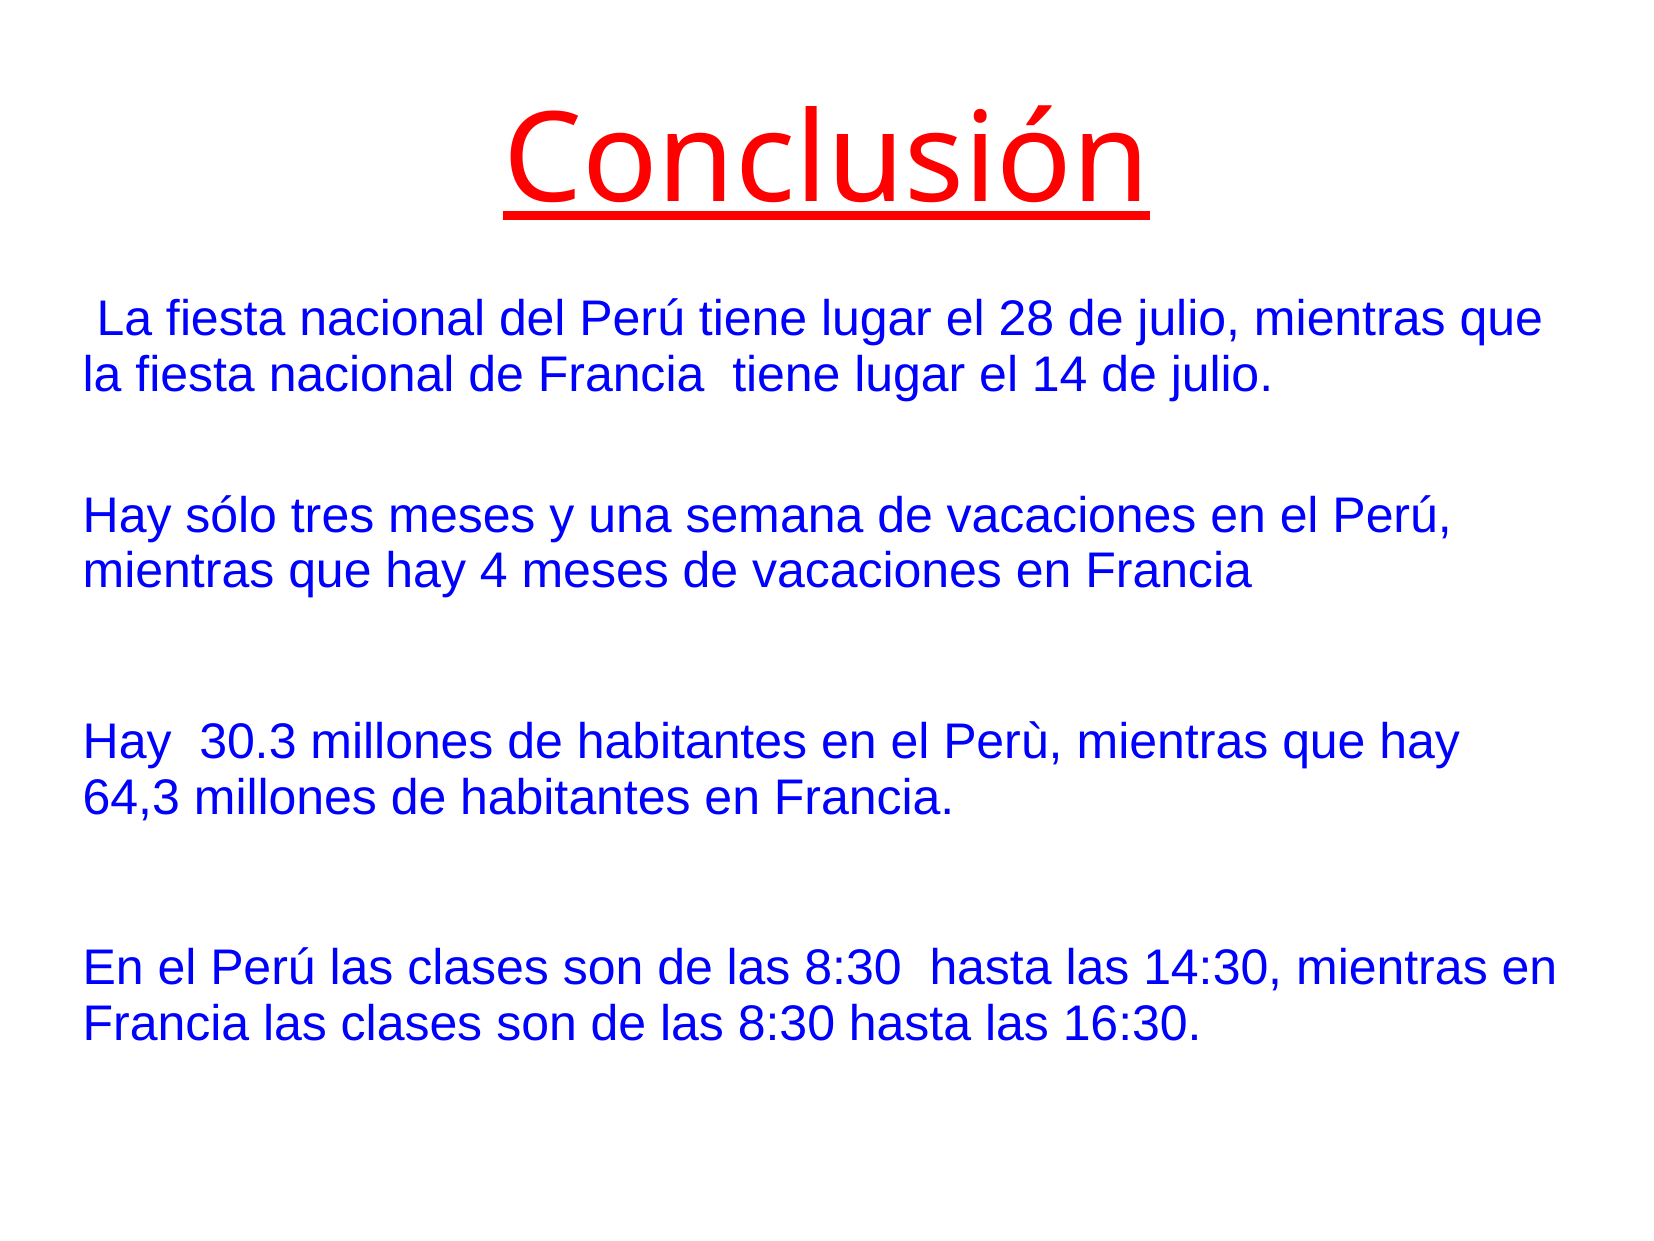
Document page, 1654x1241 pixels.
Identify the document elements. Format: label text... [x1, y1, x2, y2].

title Conclusión [82, 49, 1571, 257]
list La fiesta nacional del Perú tiene lugar el 28 de julio, mientras que la fiesta nacional de Francia tiene lugar el 14 de julio. Hay sólo tres meses y una semana de vacaciones en el Perú, mientras que hay 4 meses de vacaciones en Francia Hay 30.3 millones de habitantes en el Perù, mientras que hay 64,3 millones de habitantes en Francia. En el Perú las clases son de las 8:30 hasta las 14:30, mientras en Francia las clases son de las 8:30 hasta las 16:30. [82, 290, 1571, 1109]
